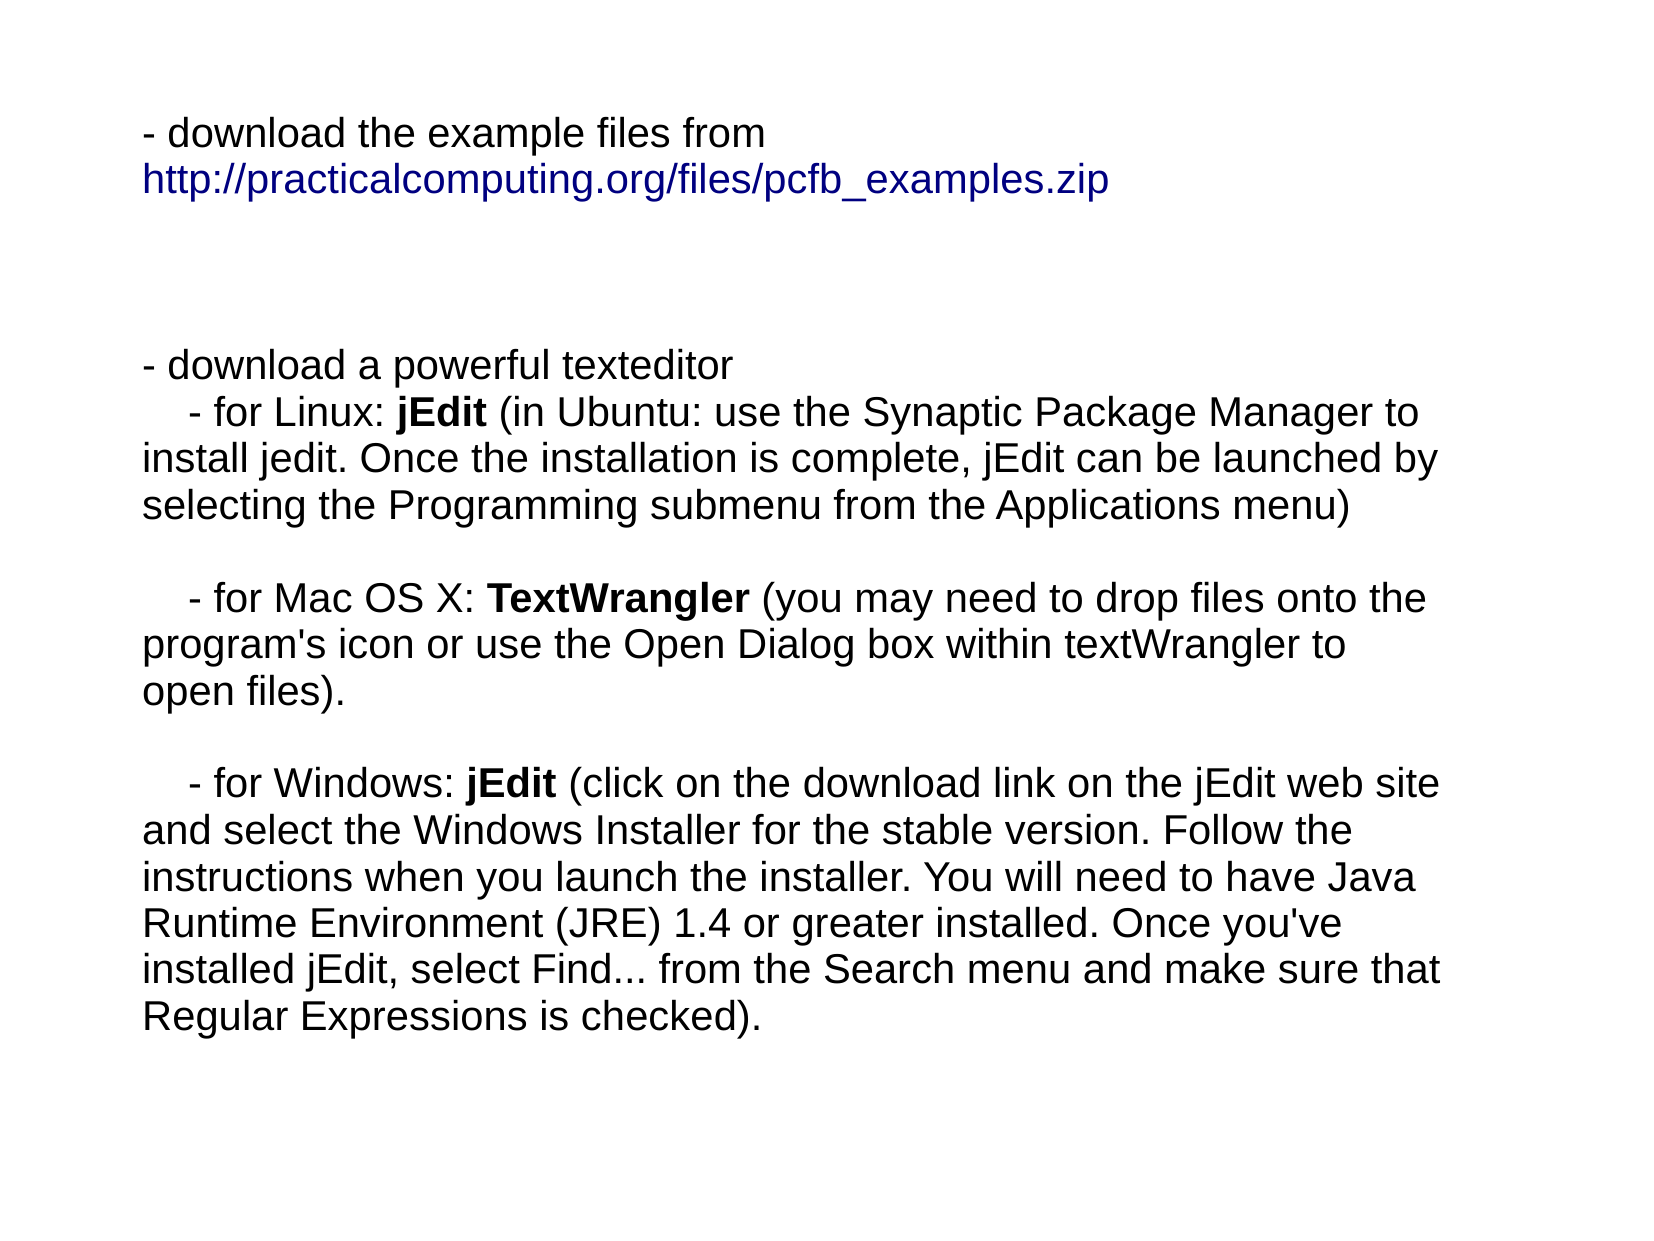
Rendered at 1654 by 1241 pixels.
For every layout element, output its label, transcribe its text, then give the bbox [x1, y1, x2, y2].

text_box - download the example files from http://practicalcomputing.org/files/pcfb_examples.zip - download a powerful texteditor - for Linux: jEdit (in Ubuntu: use the Synaptic Package Manager to install jedit. Once the installation is complete, jEdit can be launched by selecting the Programming submenu from the Applications menu) - for Mac OS X: TextWrangler (you may need to drop files onto the program's icon or use the Open Dialog box within textWrangler to open files). - for Windows: jEdit (click on the download link on the jEdit web site and select the Windows Installer for the stable version. Follow the instructions when you launch the installer. You will need to have Java Runtime Environment (JRE) 1.4 or greater installed. Once you've installed jEdit, select Find... from the Search menu and make sure that Regular Expressions is checked). [127, 102, 1457, 1094]
